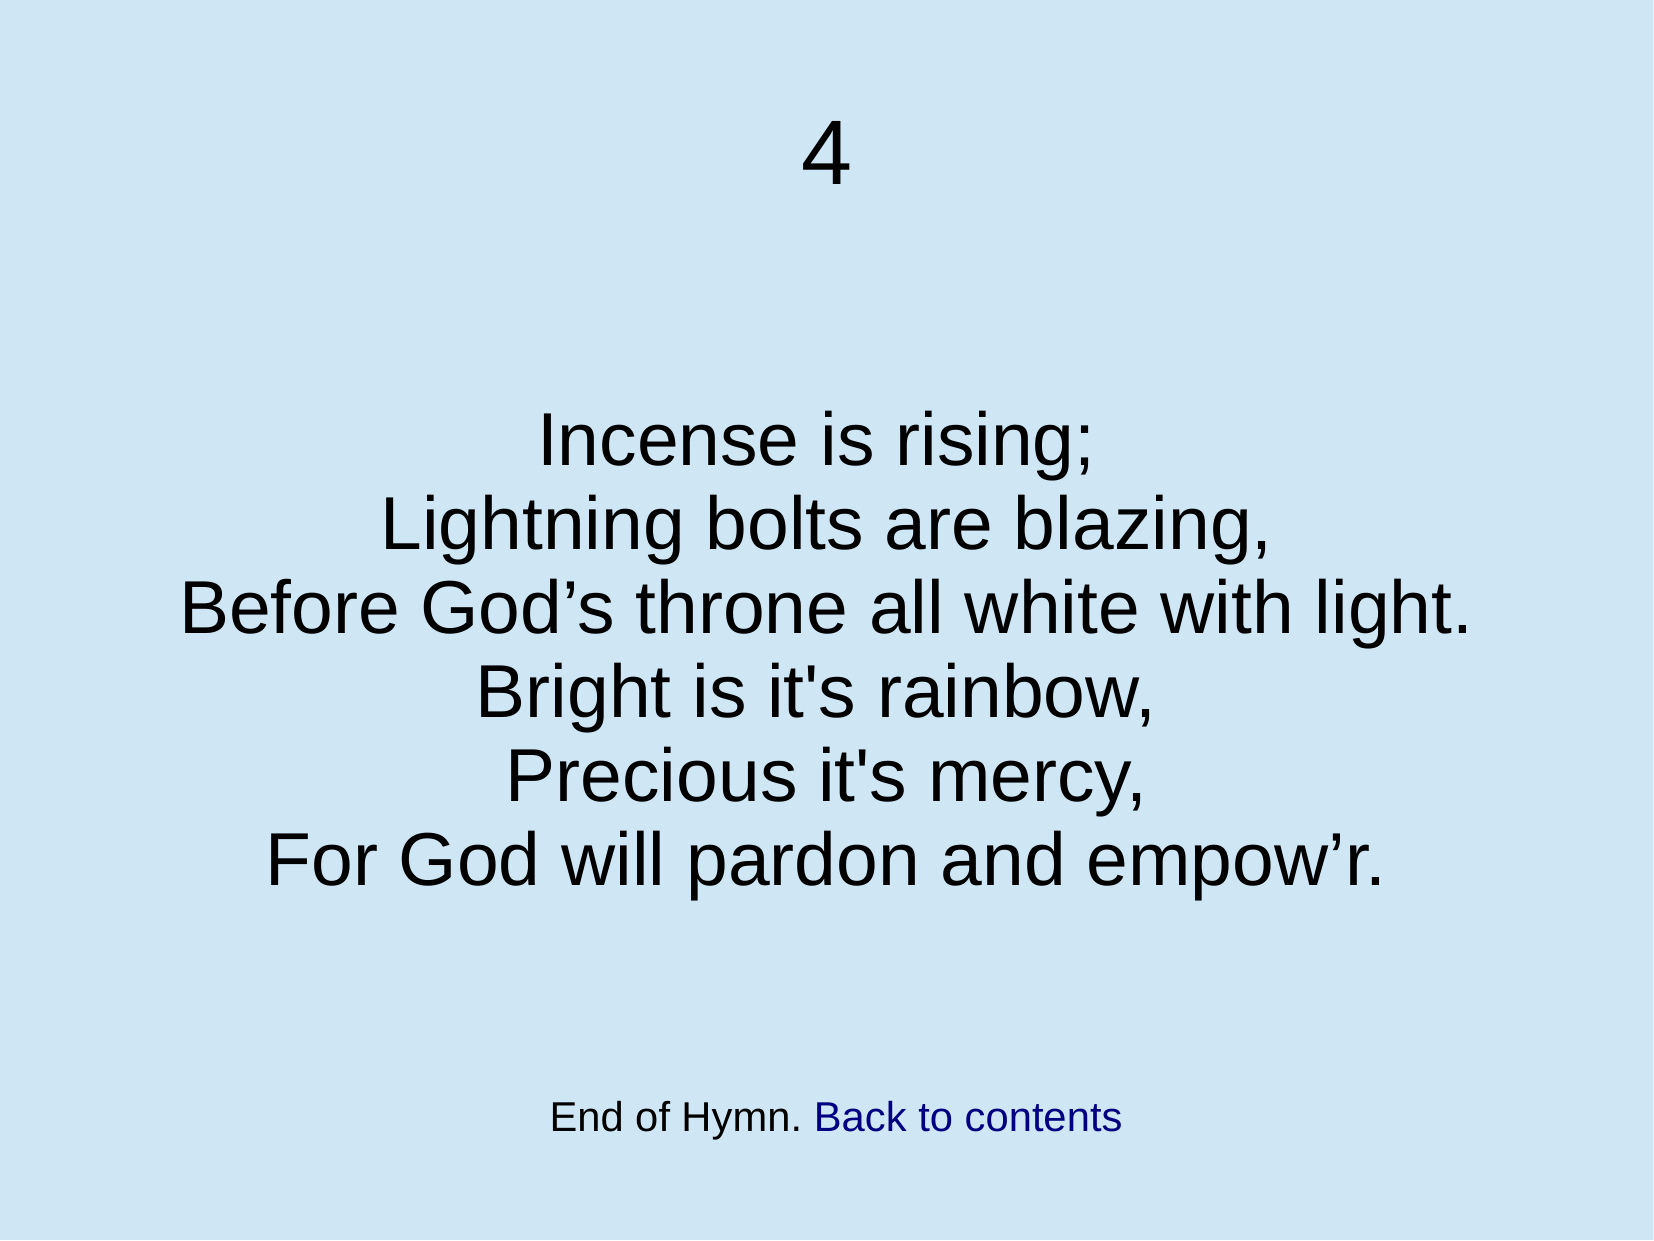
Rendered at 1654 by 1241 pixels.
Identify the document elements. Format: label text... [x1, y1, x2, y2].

subtitle Incense is rising; Lightning bolts are blazing, Before God’s throne all white with light. Bright is it's rainbow, Precious it's mercy, For God will pardon and empow’r. [82, 290, 1571, 1010]
title 4 [82, 49, 1571, 257]
text_box End of Hymn. Back to contents [82, 1070, 1571, 1146]
